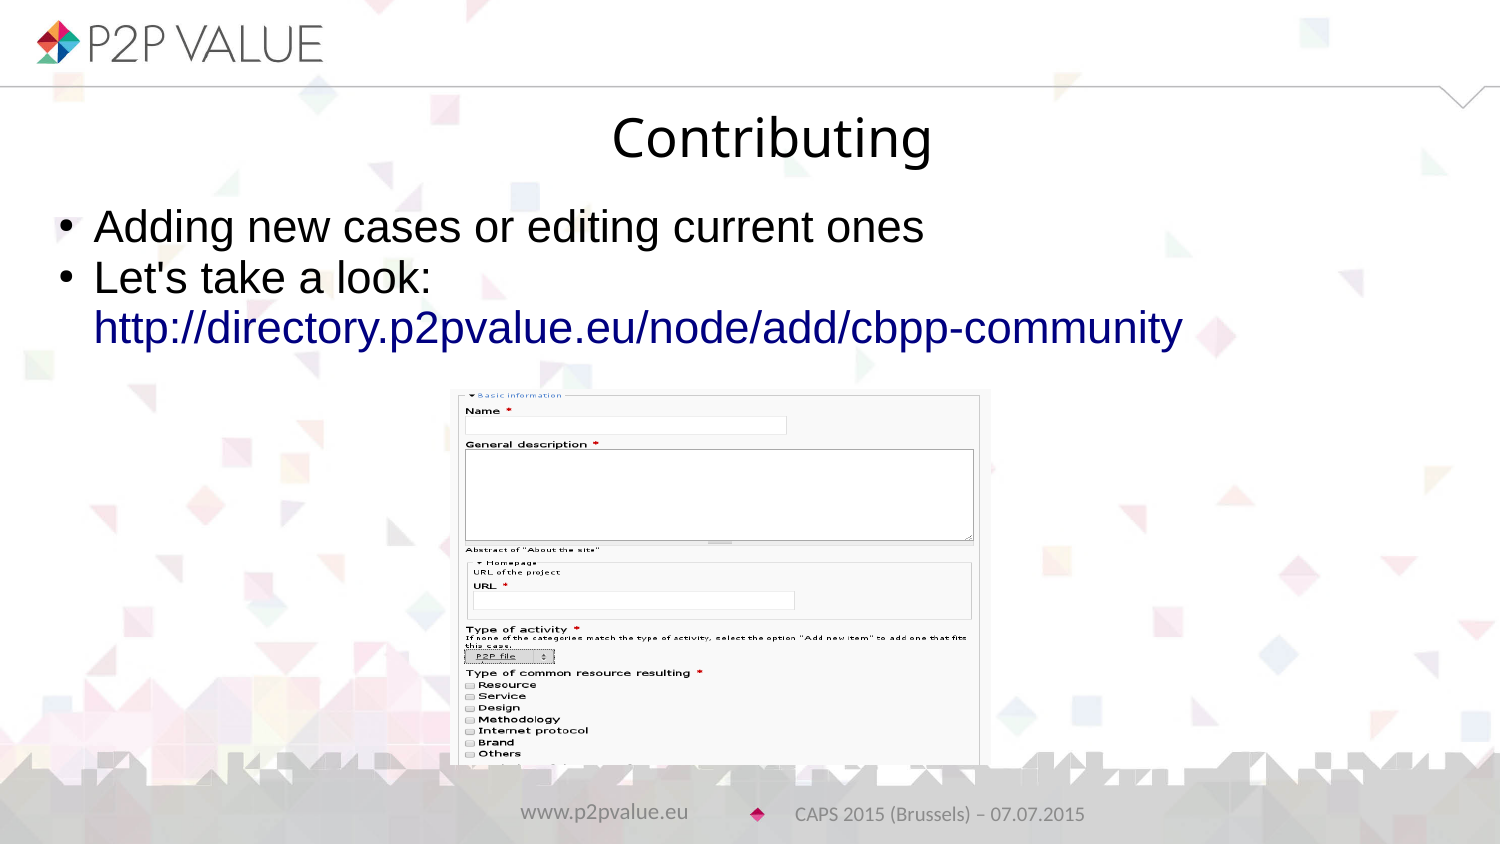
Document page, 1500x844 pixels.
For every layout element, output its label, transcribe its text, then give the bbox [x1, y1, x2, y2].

picture [0, 0, 1500, 844]
title Contributing [105, 92, 1441, 181]
subtitle Adding new cases or editing current ones Let's take a look: http://directory.p2pvalue.eu/node/add/cbpp-community [45, 195, 1471, 361]
text_box CAPS 2015 (Brussels) – 07.07.2015 [781, 790, 1474, 836]
text_box www.p2pvalue.eu [514, 790, 733, 830]
